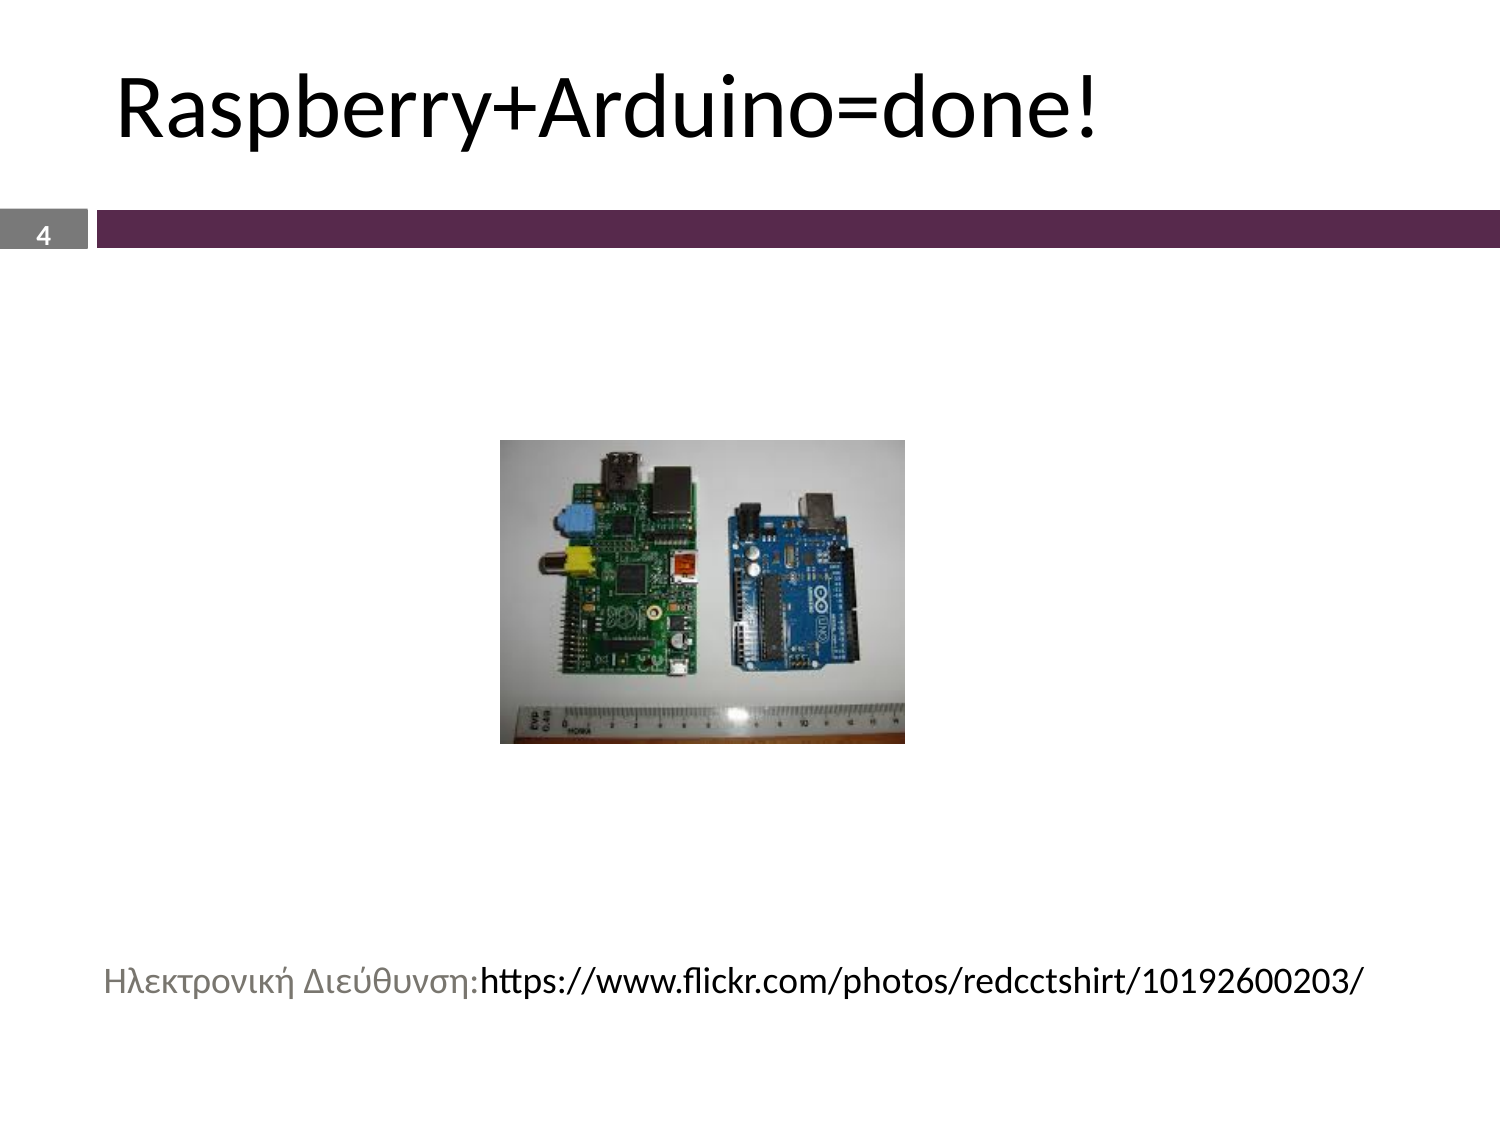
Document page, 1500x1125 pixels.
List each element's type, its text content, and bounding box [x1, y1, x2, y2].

picture [500, 440, 905, 744]
text_box [0, 208, 88, 249]
text_box Ηλεκτρονική Διεύθυνση:https://www.flickr.com/photos/redcctshirt/10192600203/ [88, 958, 1423, 1011]
title Raspberry+Arduino=done! [100, 19, 1438, 182]
